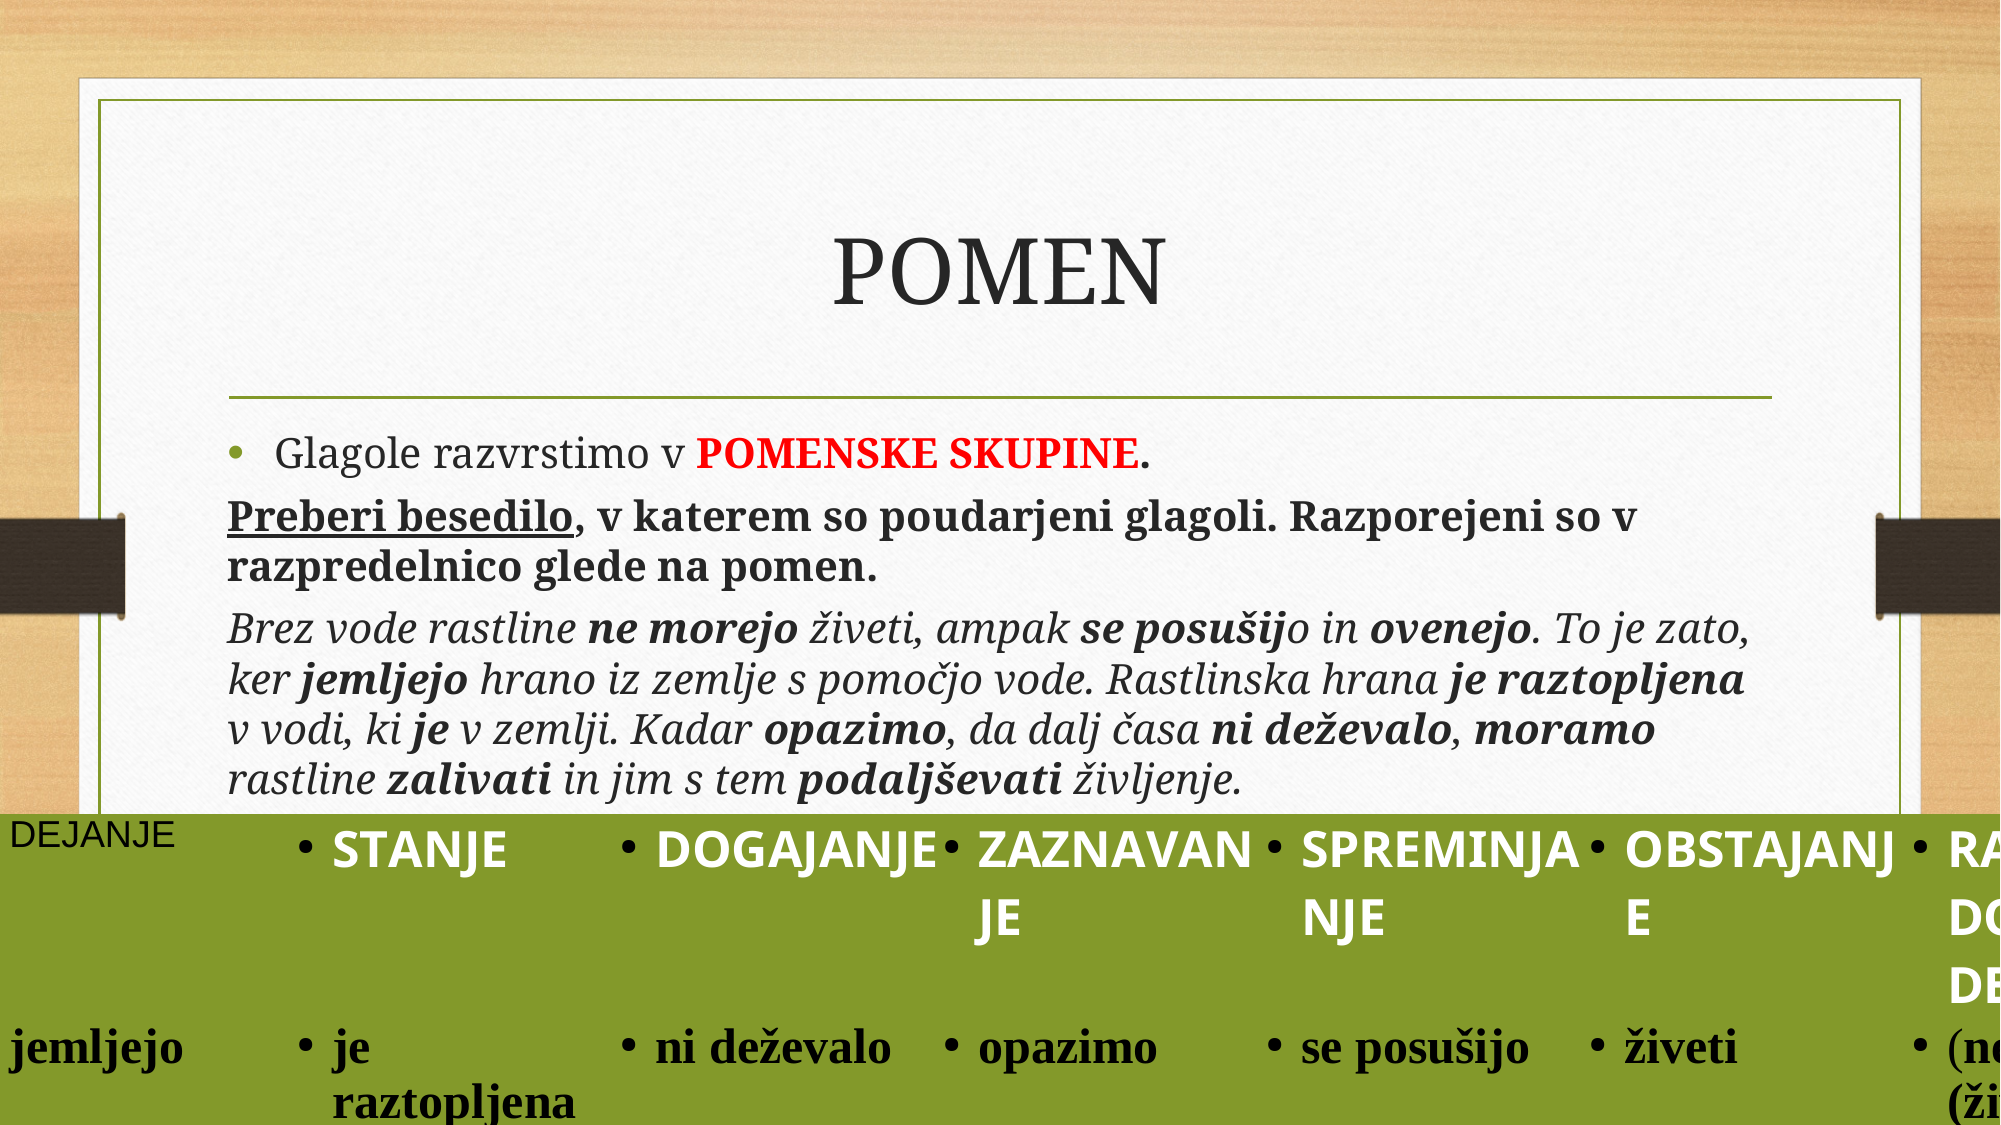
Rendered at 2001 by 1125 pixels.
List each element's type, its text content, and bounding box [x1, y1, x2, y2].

table_cell se posušijo [1266, 1019, 1589, 1125]
table_header SPREMINJANJE [1266, 814, 1589, 1019]
list Glagole razvrstimo v POMENSKE SKUPINE. Preberi besedilo, v katerem so poudarjeni glagoli. Razporejeni so v razpredelnico glede na pomen. Brez vode rastline ne morejo živeti, ampak se posušijo in ovenejo. To je zato, ker jemljejo hrano iz zemlje s pomočjo vode. Rastlinska hrana je raztopljena v vodi, ki je v zemlji. Kadar opazimo, da dalj časa ni deževalo, moramo rastline zalivati in jim s tem podaljševati življenje. [212, 419, 1788, 814]
title POMEN [212, 161, 1788, 376]
table_header ZAZNAVANJE [943, 814, 1266, 1019]
table_cell (ne) morejo (živeti) [1912, 1019, 2000, 1125]
table_cell je raztopljena [297, 1019, 620, 1125]
table_header DEJANJE [0, 814, 297, 1019]
table_header RAZMERJE DO DEJANJA [1912, 814, 2000, 1019]
table_cell ni deževalo [620, 1019, 943, 1125]
table_cell opazimo [943, 1019, 1266, 1125]
table_header STANJE [297, 814, 620, 1019]
table_cell jemljejo [0, 1019, 297, 1125]
table_header OBSTAJANJE [1589, 814, 1912, 1019]
table_cell živeti [1589, 1019, 1912, 1125]
table_header DOGAJANJE [620, 814, 943, 1019]
